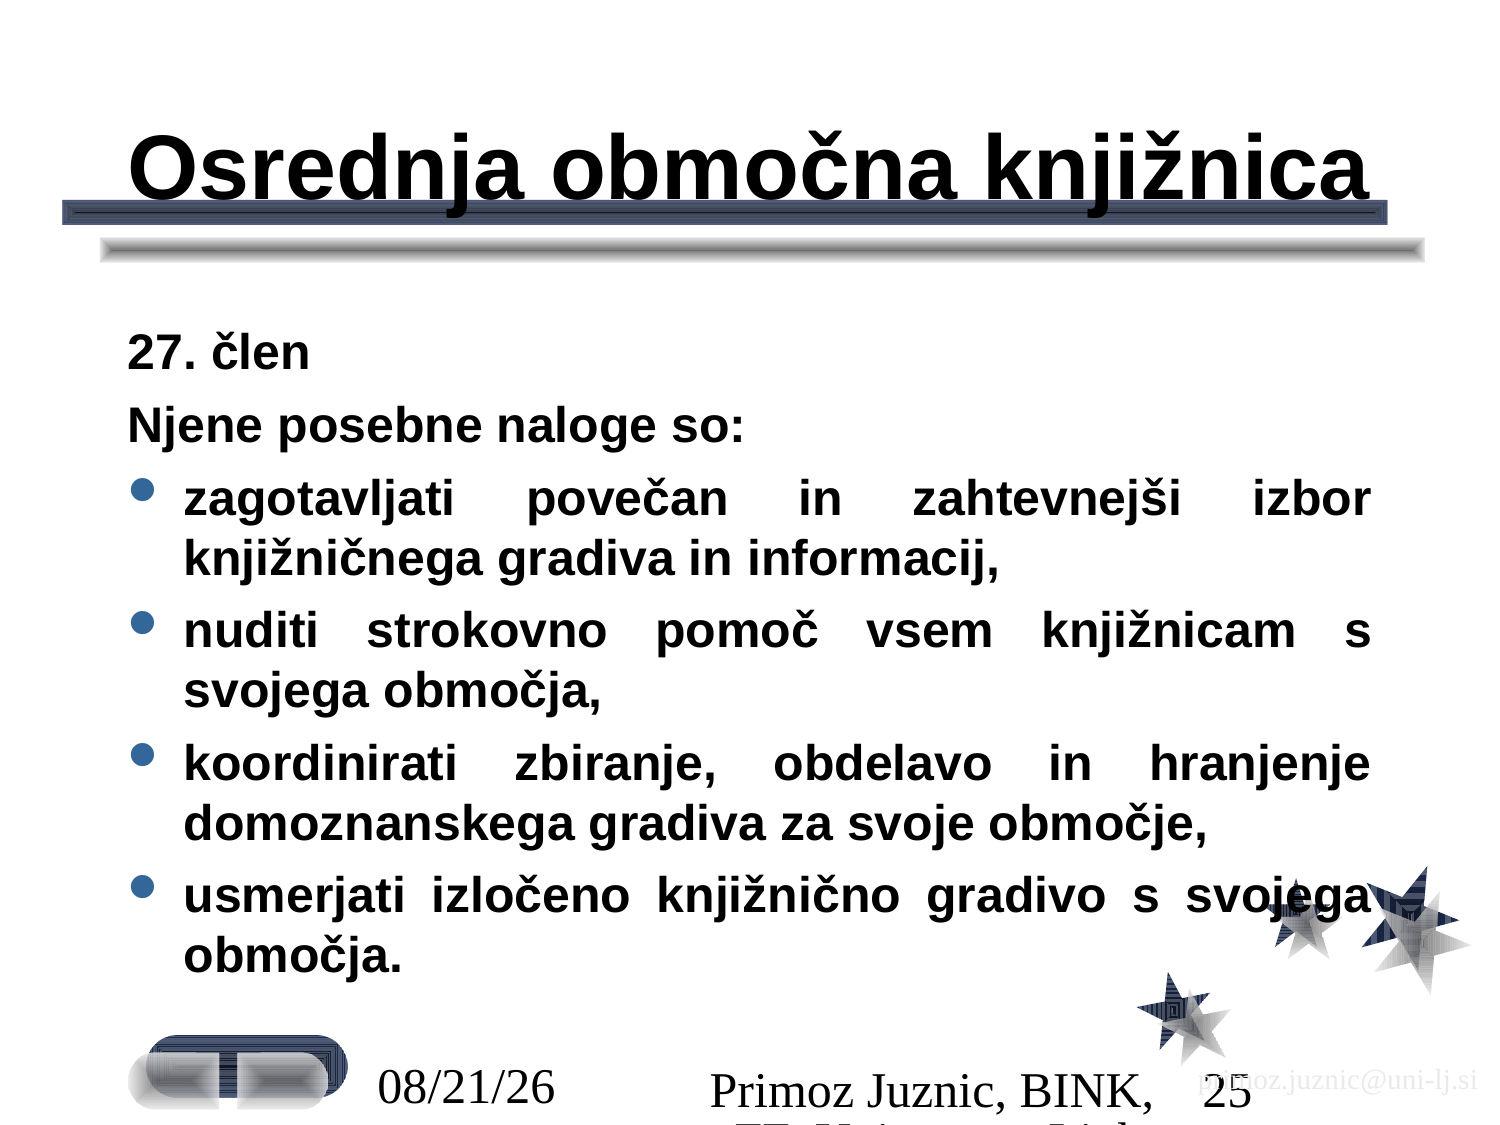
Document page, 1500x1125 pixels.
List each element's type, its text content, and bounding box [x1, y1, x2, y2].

list 27. člen Njene posebne naloge so: zagotavljati povečan in zahtevnejši izbor knjižničnega gradiva in informacij, nuditi strokovno pomoč vsem knjižnicam s svojega območja, koordinirati zbiranje, obdelavo in hranjenje domoznanskega gradiva za svoje območje, usmerjati izločeno knjižnično gradivo s svojega območja. [112, 312, 1388, 991]
title Osrednja območna knjižnica [112, 37, 1388, 225]
